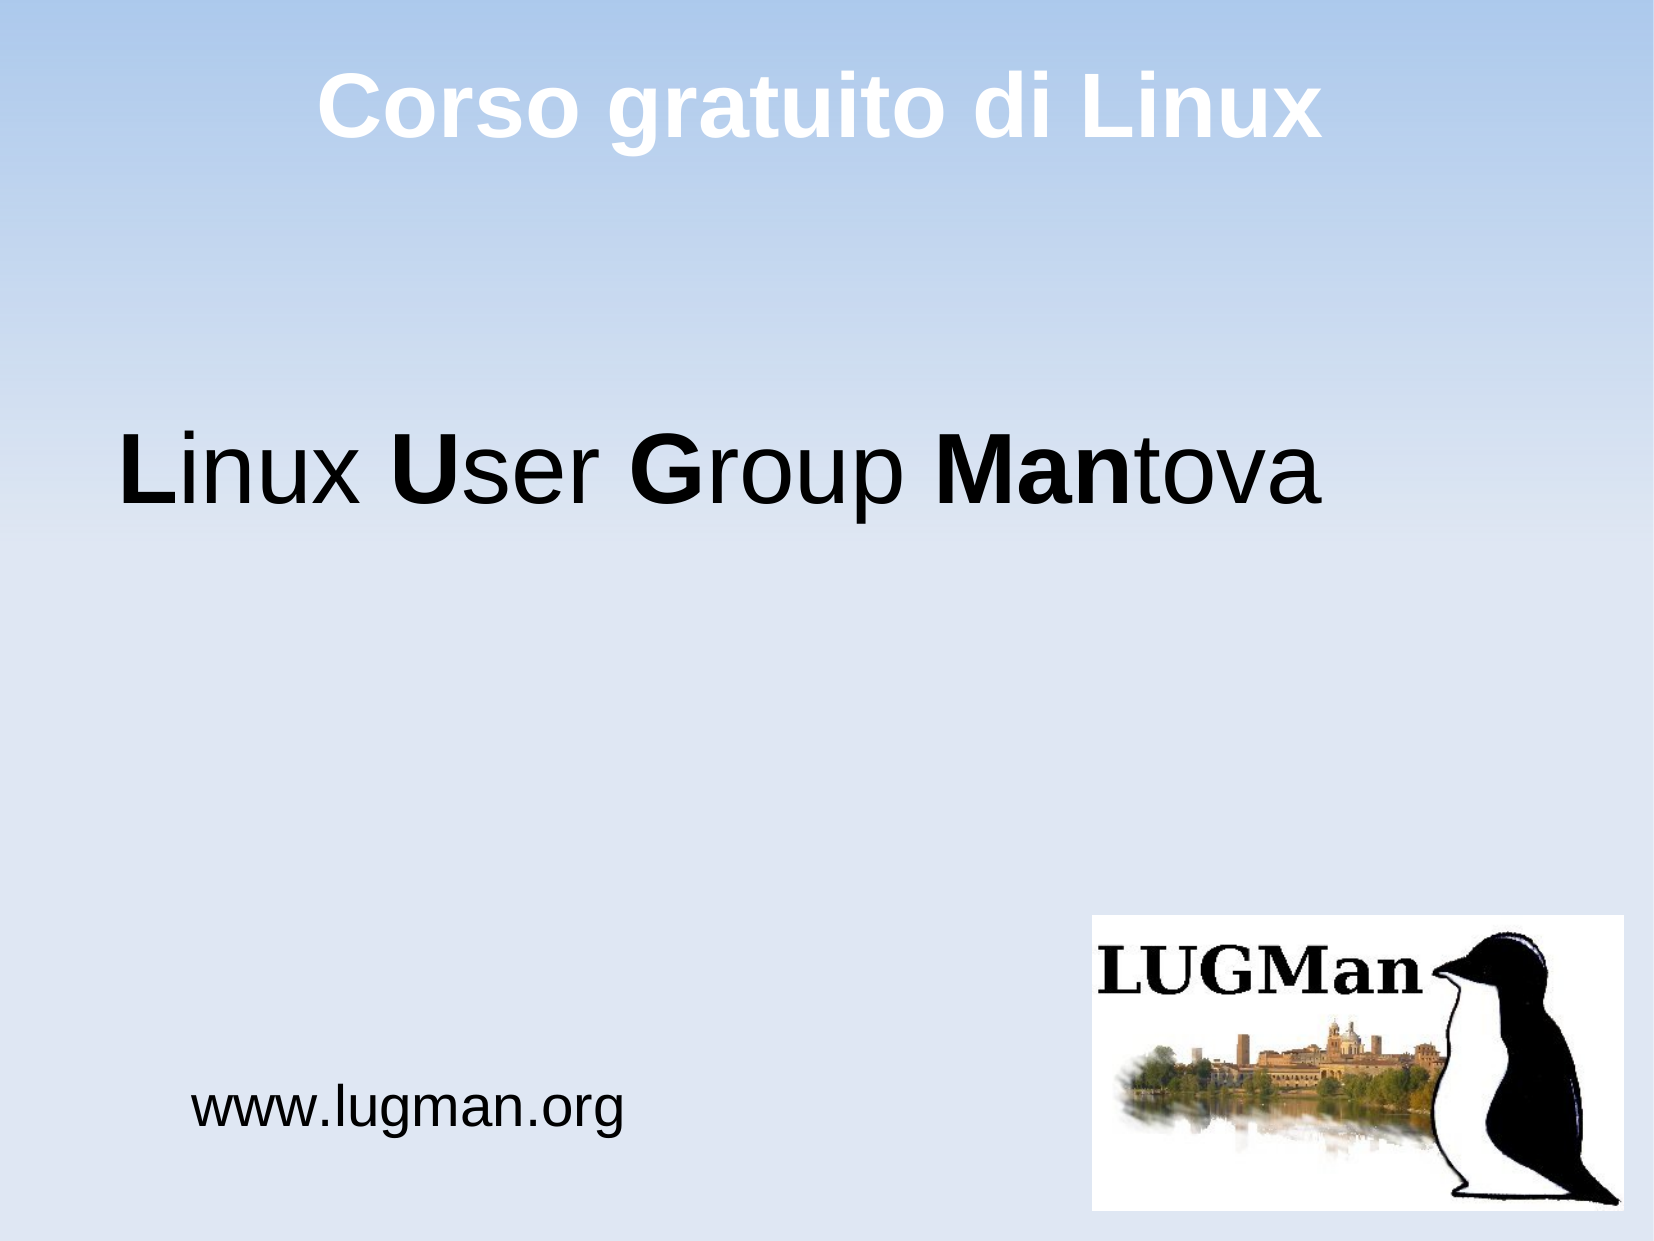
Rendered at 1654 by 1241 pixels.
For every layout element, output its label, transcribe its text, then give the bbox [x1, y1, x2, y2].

text_box www.lugman.org [177, 1062, 1063, 1144]
text_box Linux User Group Mantova [102, 400, 1580, 527]
list [82, 290, 1571, 1109]
title Corso gratuito di Linux [76, 0, 1565, 208]
picture [0, 0, 1654, 1241]
